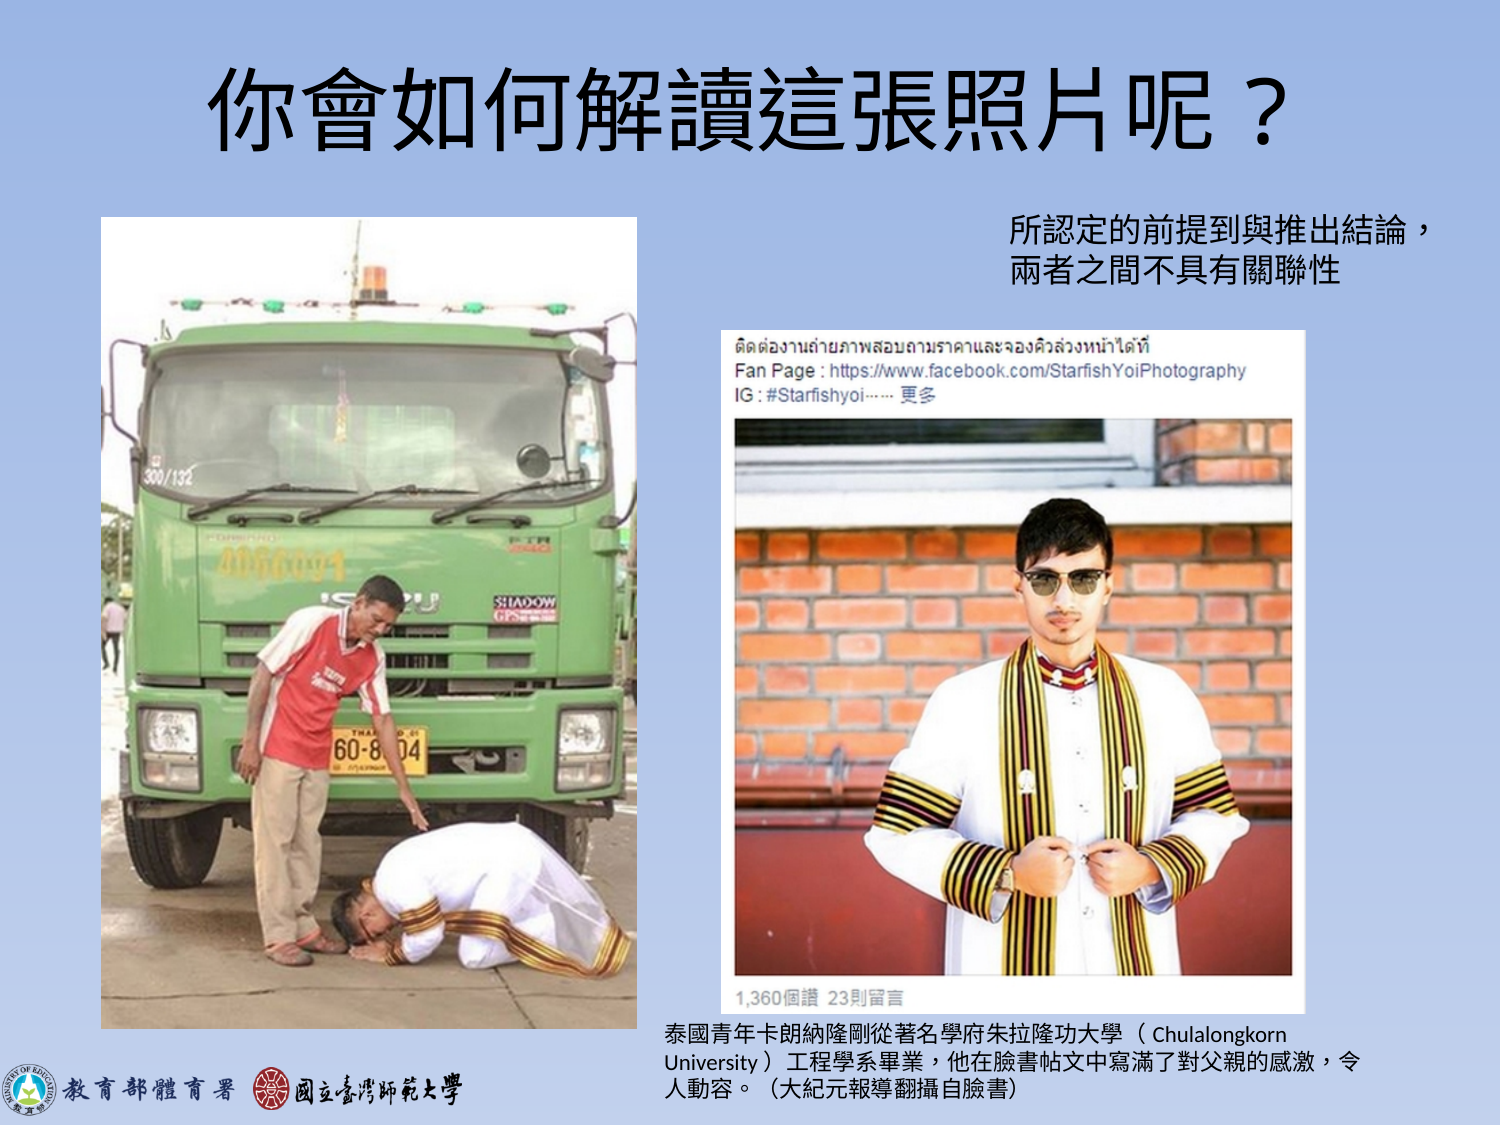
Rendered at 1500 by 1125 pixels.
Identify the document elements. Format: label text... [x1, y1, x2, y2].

text_box 所認定的前提到與推出結論，兩者之間不具有關聯性 [994, 202, 1475, 297]
picture [101, 217, 637, 1029]
picture [721, 330, 1306, 1012]
text_box 泰國青年卡朗納隆剛從著名學府朱拉隆功大學（Chulalongkorn University）工程學系畢業，他在臉書帖文中寫滿了對父親的感激，令人動容。（大紀元報導翻攝自臉書） [649, 1012, 1399, 1110]
title 你會如何解讀這張照片呢? [75, 45, 1426, 233]
